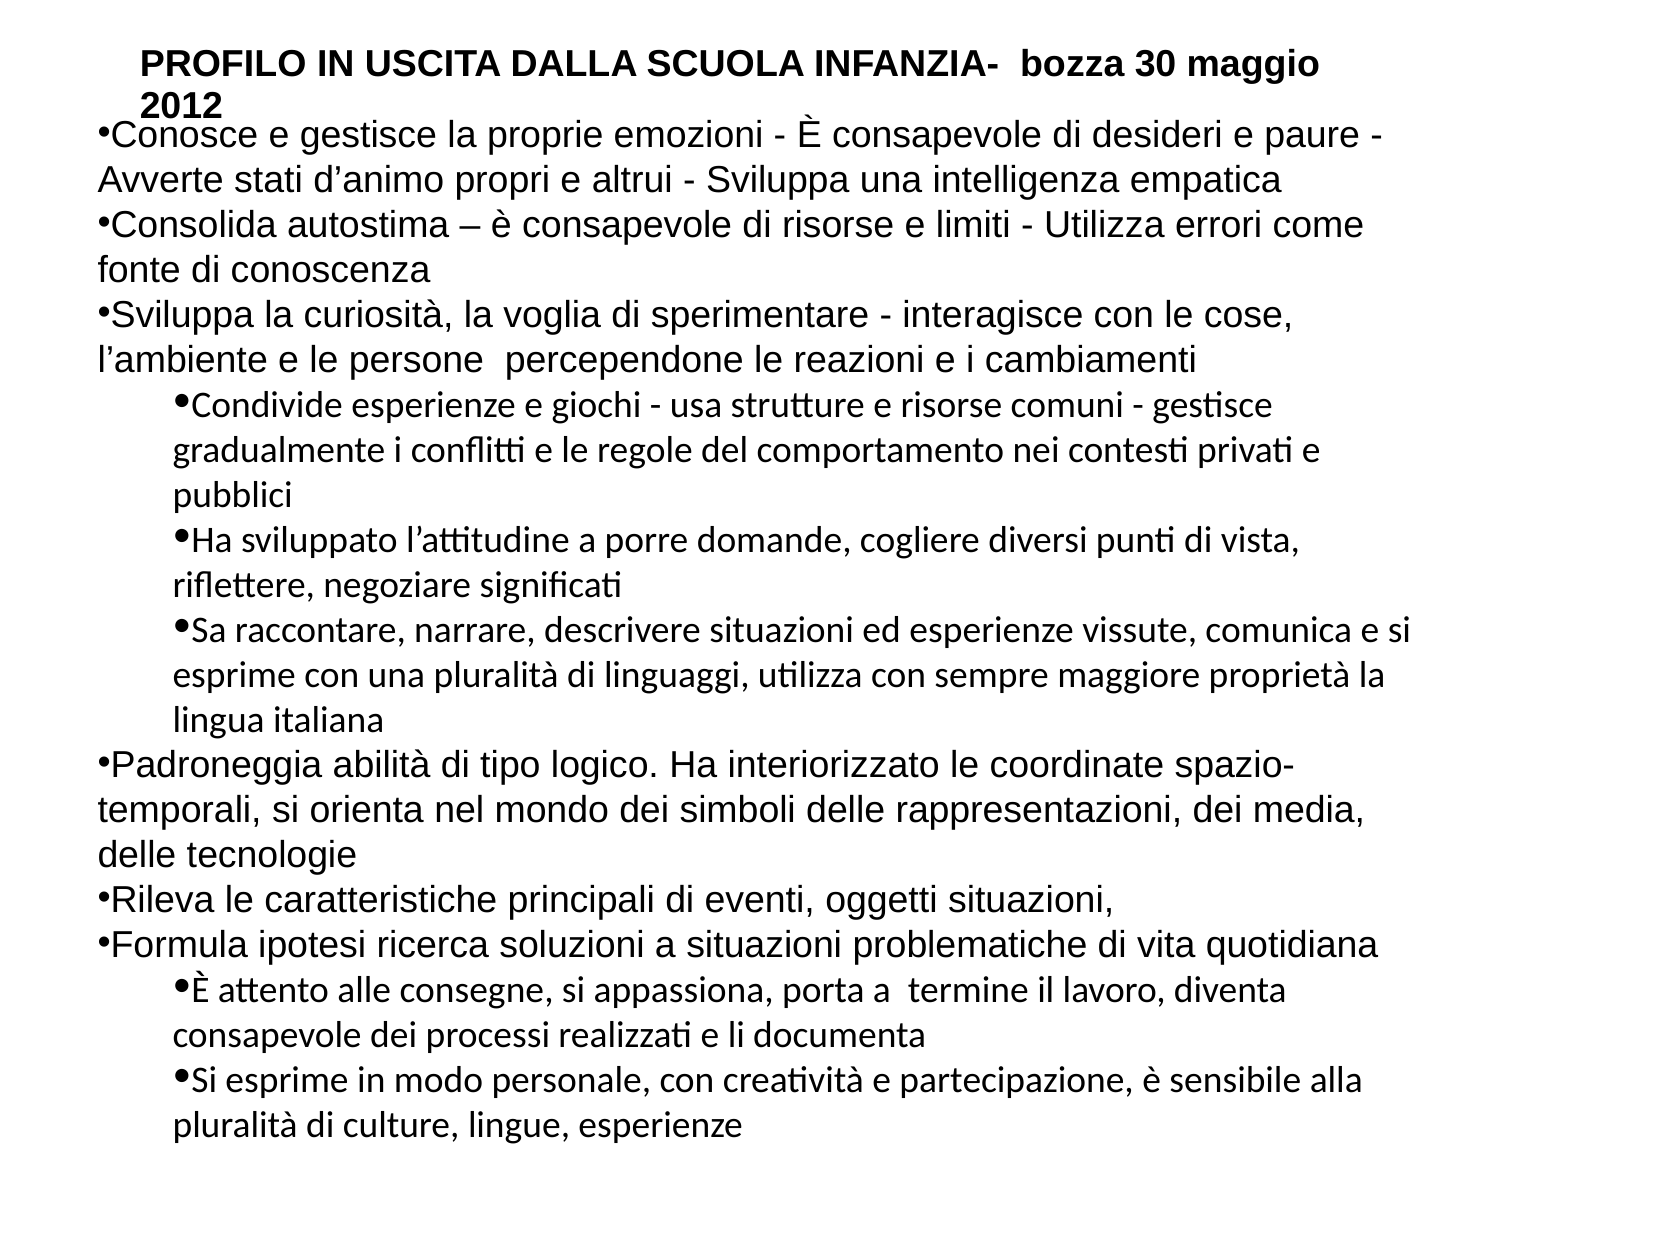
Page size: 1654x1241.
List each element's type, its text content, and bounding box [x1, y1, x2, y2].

text_box Conosce e gestisce la proprie emozioni - È consapevole di desideri e paure - Avverte stati d’animo propri e altrui - Sviluppa una intelligenza empatica Consolida autostima – è consapevole di risorse e limiti - Utilizza errori come fonte di conoscenza Sviluppa la curiosità, la voglia di sperimentare - interagisce con le cose, l’ambiente e le persone percependone le reazioni e i cambiamenti Condivide esperienze e giochi - usa strutture e risorse comuni - gestisce gradualmente i conflitti e le regole del comportamento nei contesti privati e pubblici Ha sviluppato l’attitudine a porre domande, cogliere diversi punti di vista, riflettere, negoziare significati Sa raccontare, narrare, descrivere situazioni ed esperienze vissute, comunica e si esprime con una pluralità di linguaggi, utilizza con sempre maggiore proprietà la lingua italiana Padroneggia abilità di tipo logico. Ha interiorizzato le coordinate spazio-temporali, si orienta nel mondo dei simboli delle rappresentazioni, dei media, delle tecnologie Rileva le caratteristiche principali di eventi, oggetti situazioni, Formula ipotesi ricerca soluzioni a situazioni problematiche di vita quotidiana È attento alle consegne, si appassiona, porta a termine il lavoro, diventa consapevole dei processi realizzati e li documenta Si esprime in modo personale, con creatività e partecipazione, è sensibile alla pluralità di culture, lingue, esperienze [82, 101, 1465, 1198]
text_box PROFILO IN USCITA DALLA SCUOLA INFANZIA- bozza 30 maggio 2012 [124, 35, 1424, 94]
